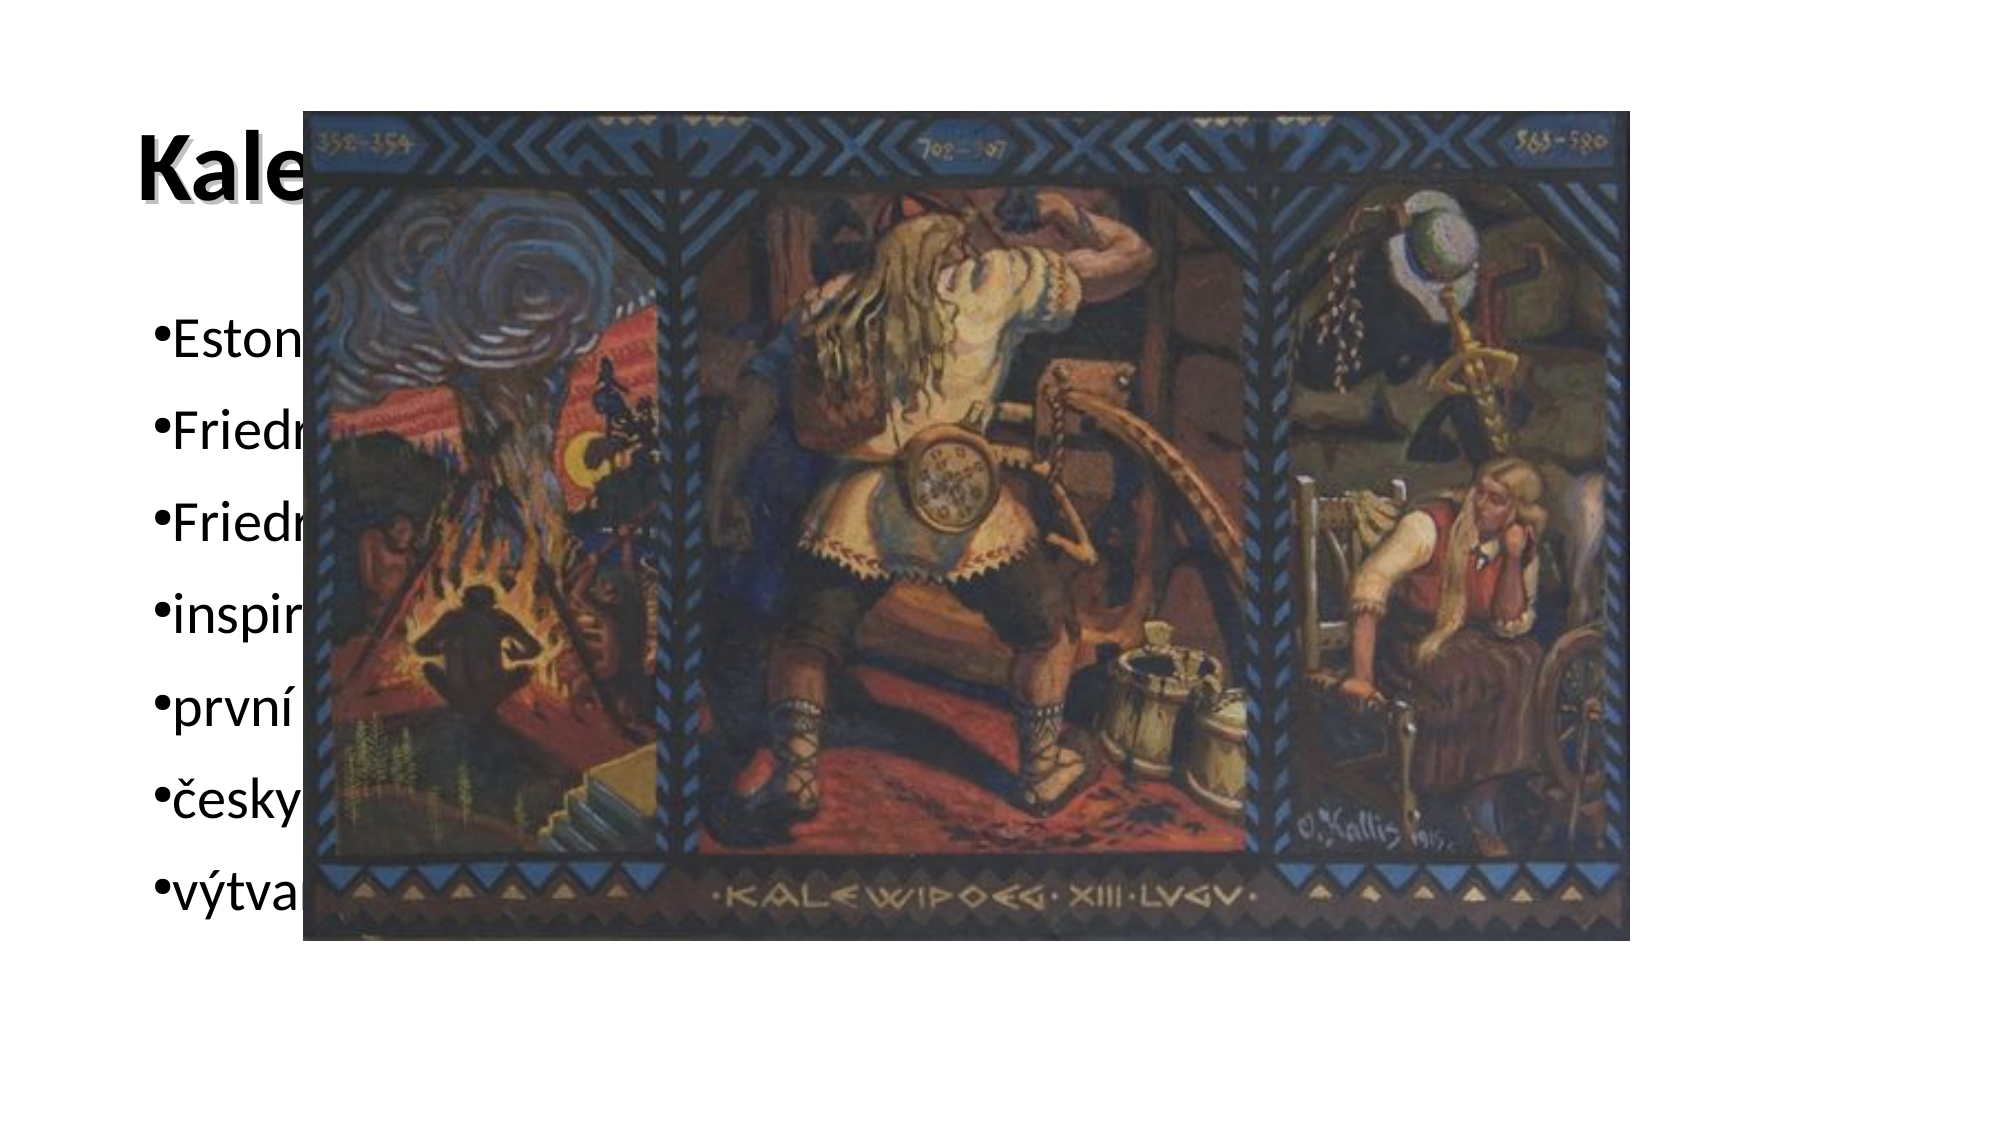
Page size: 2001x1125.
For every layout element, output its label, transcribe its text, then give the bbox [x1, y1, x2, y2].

picture [303, 111, 1630, 941]
title Kalevipoeg [137, 59, 1863, 278]
list Estonská učená společnost (1839) Friedrich Robert Faehlman (1798-1850) Friedrich Reinhold Kreutzwald (1803-1882) inspirace Kalevalou, aliterační verš etc. první redakce 1853, druhá 1857 (vyšlo 1862) česky část v překladu Miloše Lukáše (1959) výtvarno: Oskar Kallis (1915) + Kristjan Raud (30. léta) [137, 299, 1863, 1014]
